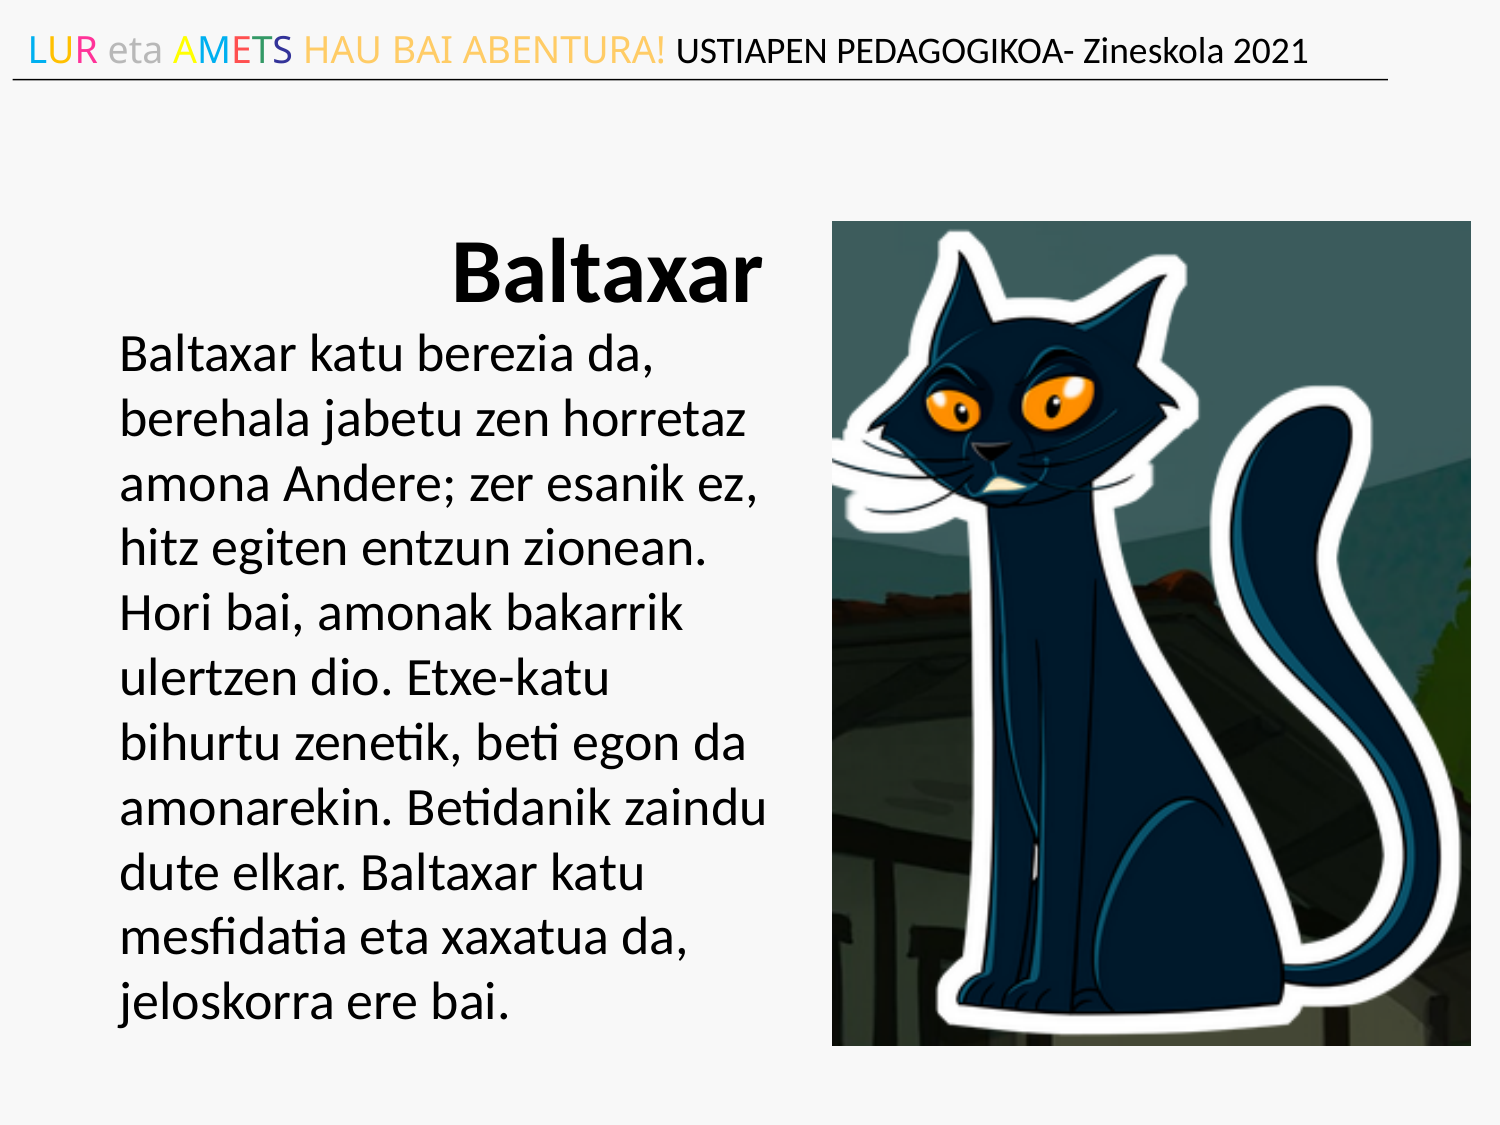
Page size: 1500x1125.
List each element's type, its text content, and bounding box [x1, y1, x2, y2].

title Baltaxar [382, 206, 780, 309]
picture [832, 221, 1471, 1046]
text_box LUR eta AMETS HAU BAI ABENTURA! USTIAPEN PEDAGOGIKOA- Zineskola 2021 [12, 19, 1425, 79]
list Baltaxar katu berezia da, berehala jabetu zen horretaz amona Andere; zer esanik ez, hitz egiten entzun zionean. Hori bai, amonak bakarrik ulertzen dio. Etxe-katu bihurtu zenetik, beti egon da amonarekin. Betidanik zaindu dute elkar. Baltaxar katu mesfidatia eta xaxatua da, jeloskorra ere bai. [104, 309, 792, 1053]
